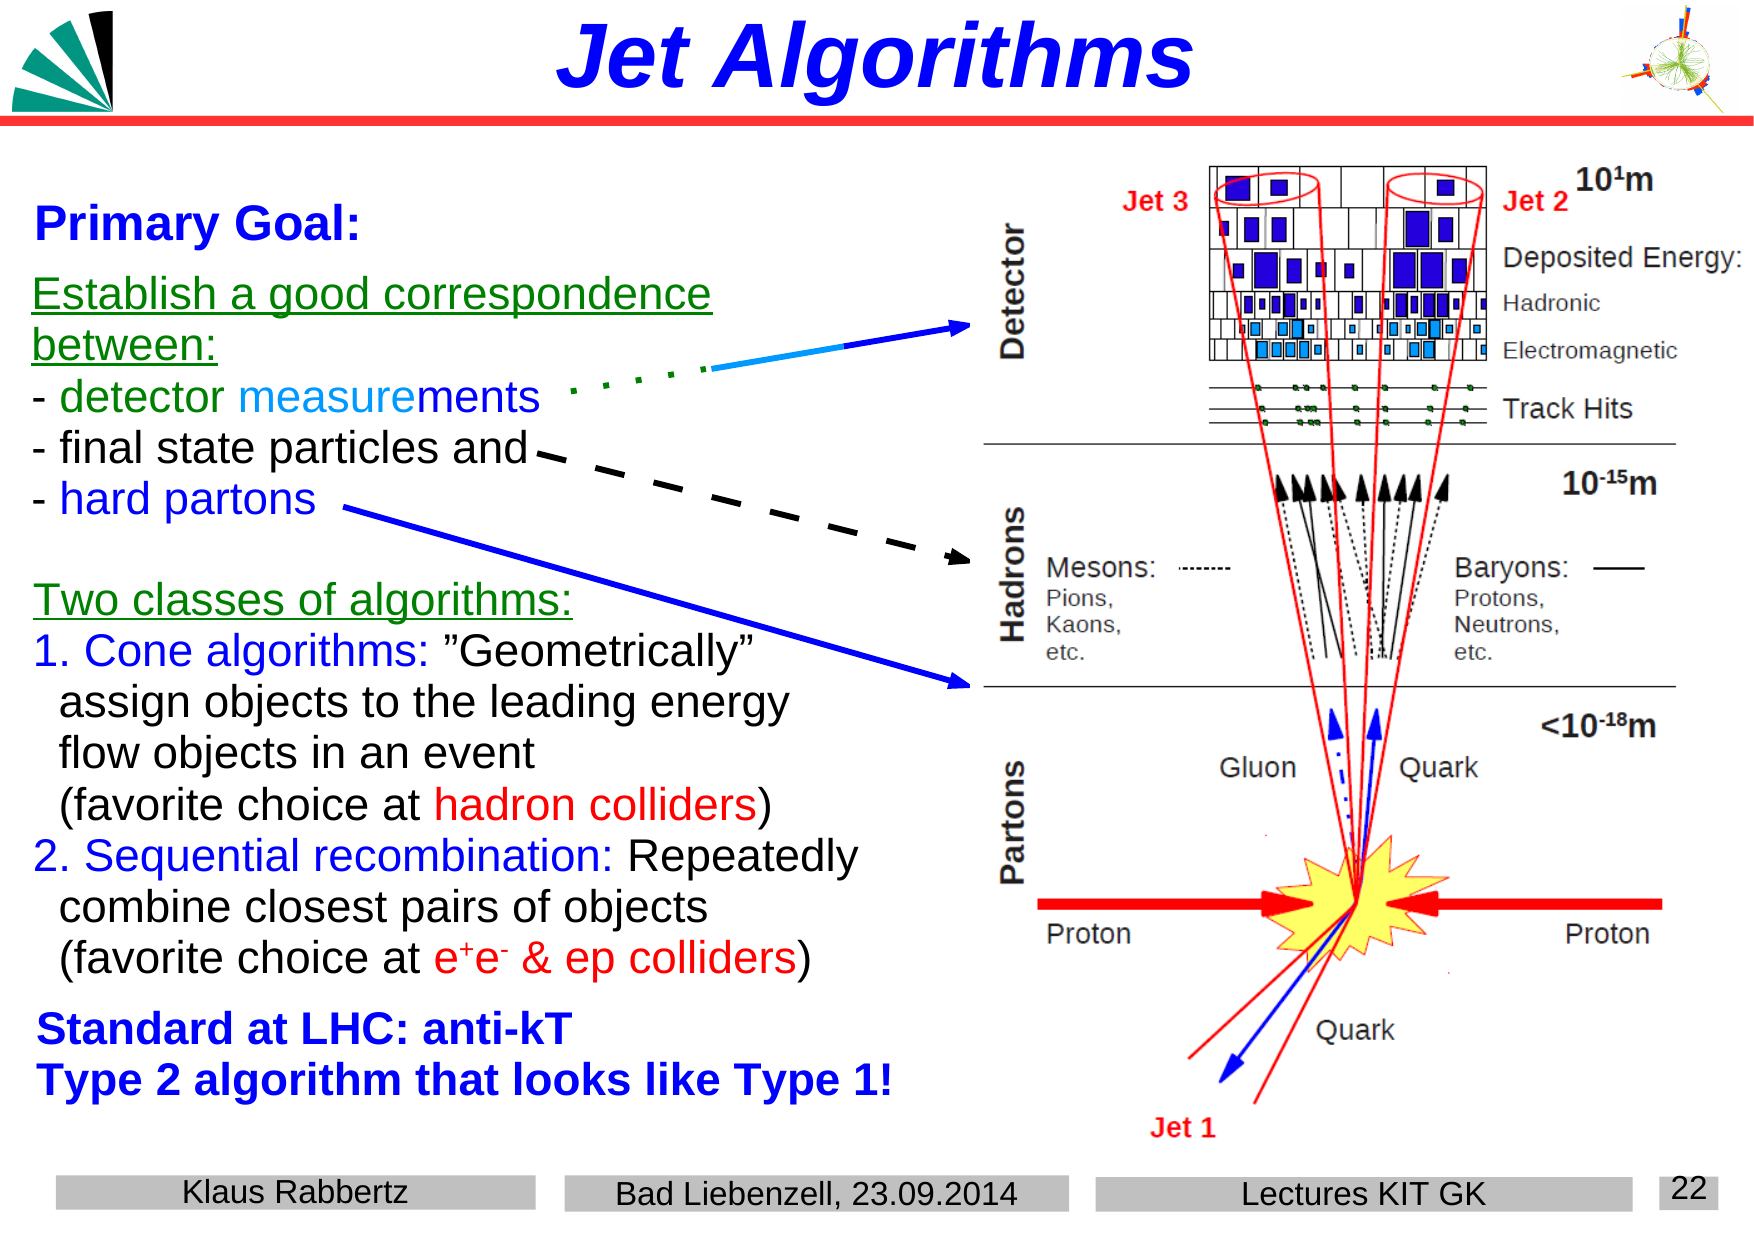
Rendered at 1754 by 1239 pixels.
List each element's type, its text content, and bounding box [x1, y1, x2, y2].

text_box Two classes of algorithms: 1. Cone algorithms: ”Geometrically” assign objects to the leading energy flow objects in an event (favorite choice at hadron colliders) 2. Sequential recombination: Repeatedly combine closest pairs of objects (favorite choice at e+e- & ep colliders) [21, 567, 883, 990]
text_box Establish a good correspondence between: - detector measurements - final state particles and - hard partons [19, 262, 822, 531]
picture [12, 11, 113, 113]
title Jet Algorithms [153, 0, 1600, 113]
picture [970, 156, 1745, 1145]
picture [1622, 5, 1738, 113]
text_box Standard at LHC: anti-kT Type 2 algorithm that looks like Type 1! [24, 996, 899, 1112]
text_box Primary Goal: [22, 188, 375, 258]
